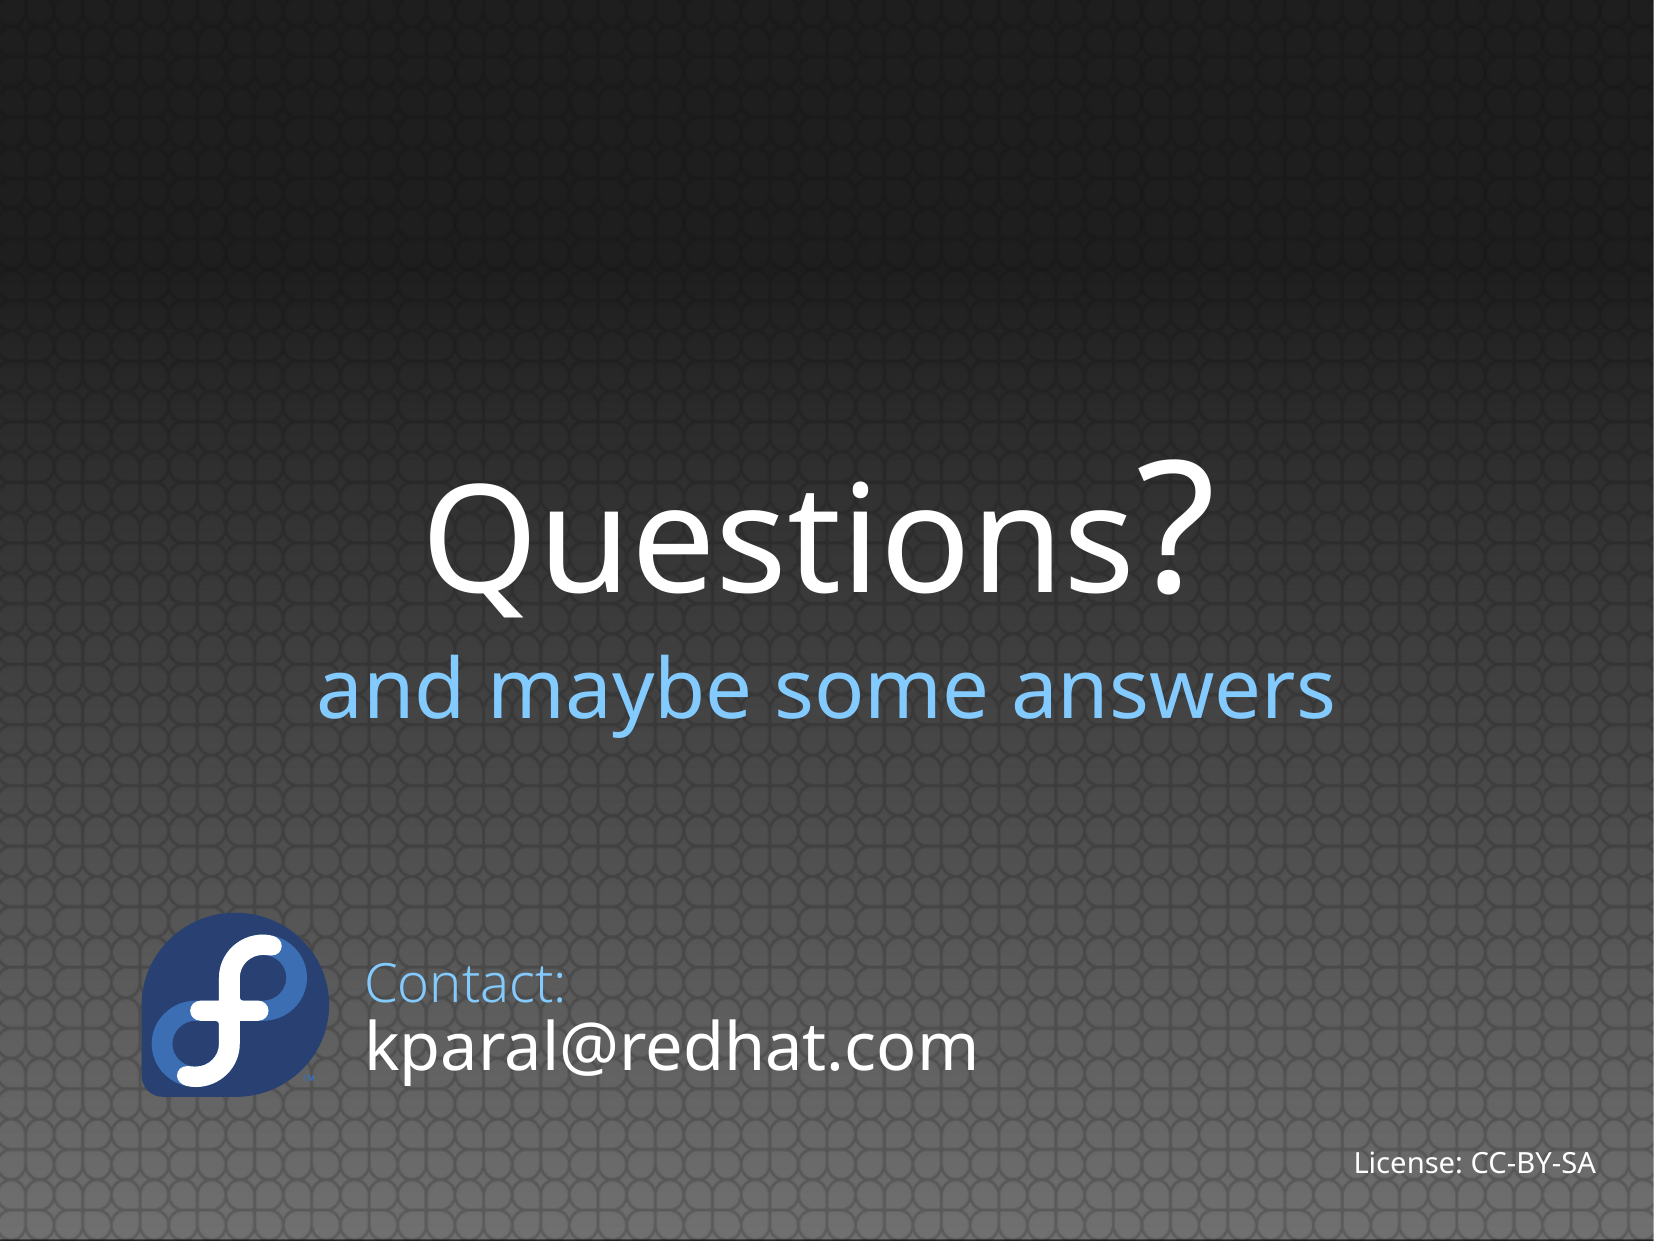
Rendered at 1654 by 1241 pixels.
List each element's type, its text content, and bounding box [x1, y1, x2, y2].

text_box kparal@redhat.com [349, 992, 1455, 1082]
text_box and maybe some answers [0, 621, 1654, 847]
text_box License: CC-BY-SA [52, 1135, 1611, 1219]
title Questions? [30, 418, 1606, 621]
picture [0, 0, 1654, 621]
picture [0, 847, 1654, 1241]
text_box Contact: [349, 937, 703, 1013]
